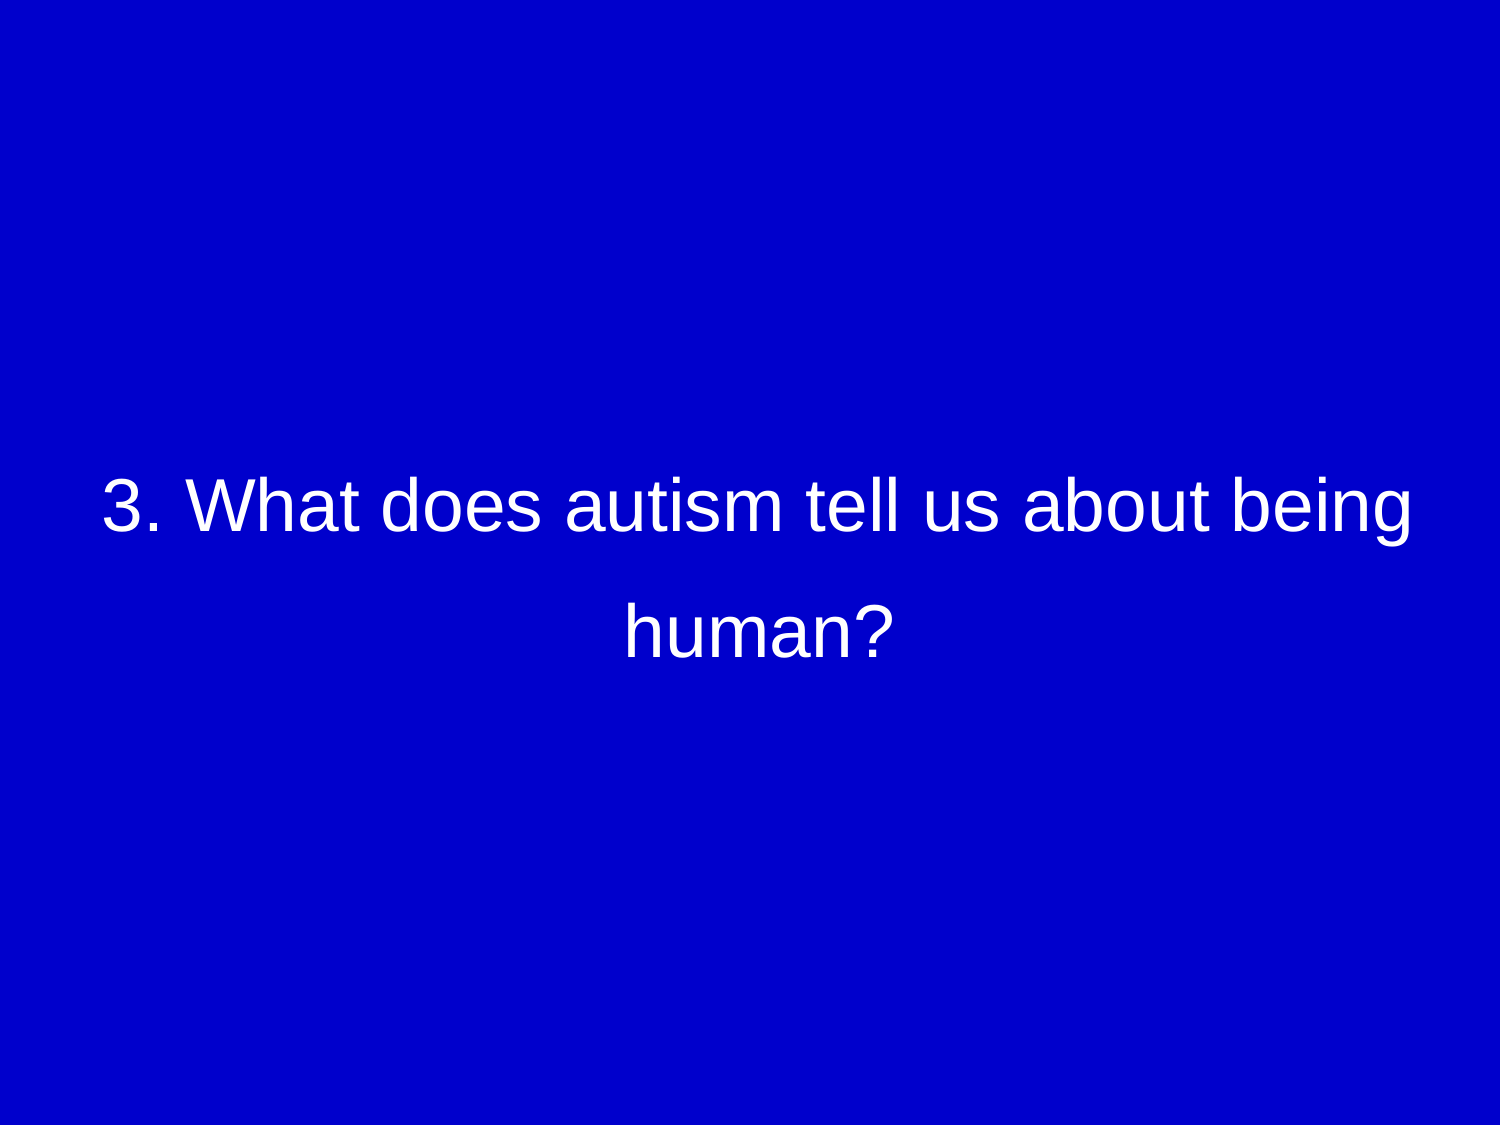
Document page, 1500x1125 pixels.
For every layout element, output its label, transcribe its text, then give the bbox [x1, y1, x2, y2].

title 3. What does autism tell us about being human? [52, 318, 1464, 777]
